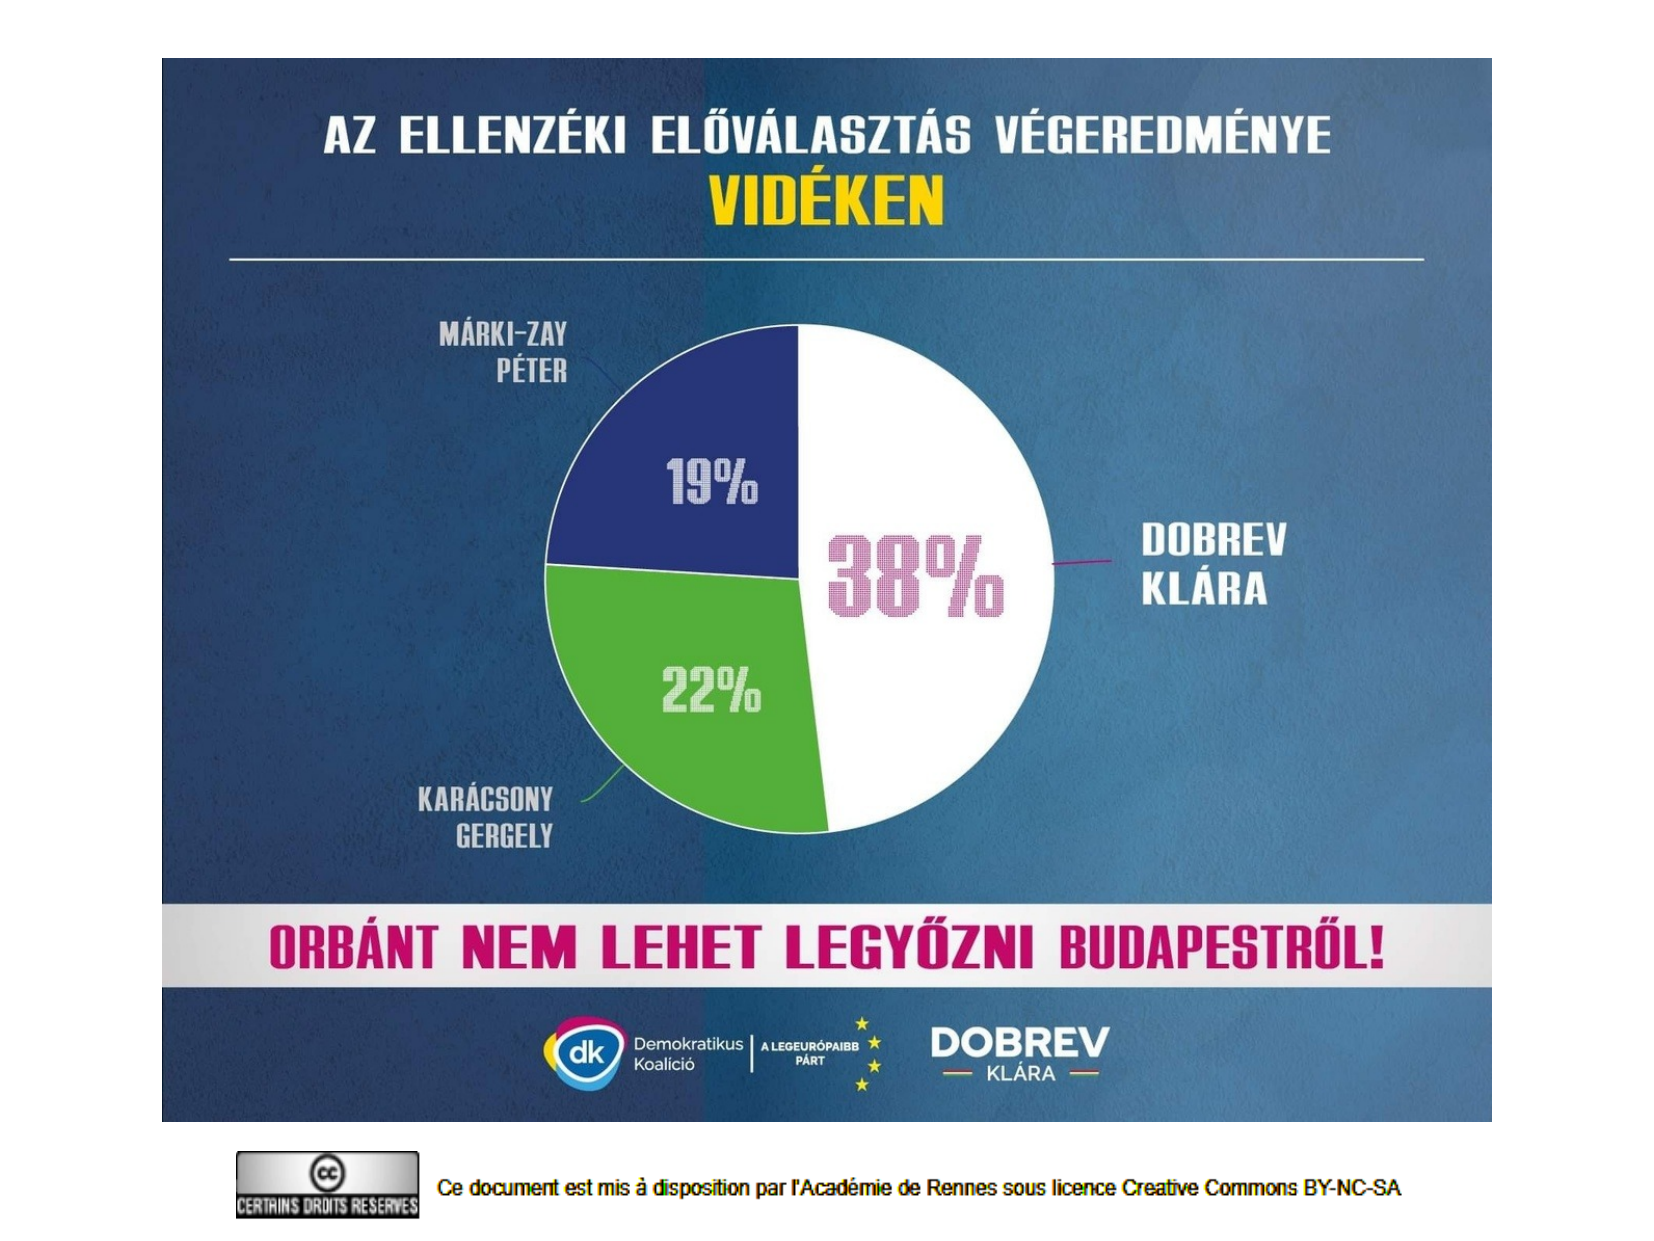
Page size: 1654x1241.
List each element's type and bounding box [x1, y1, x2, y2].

picture [162, 58, 1492, 1123]
picture [236, 1151, 1418, 1228]
